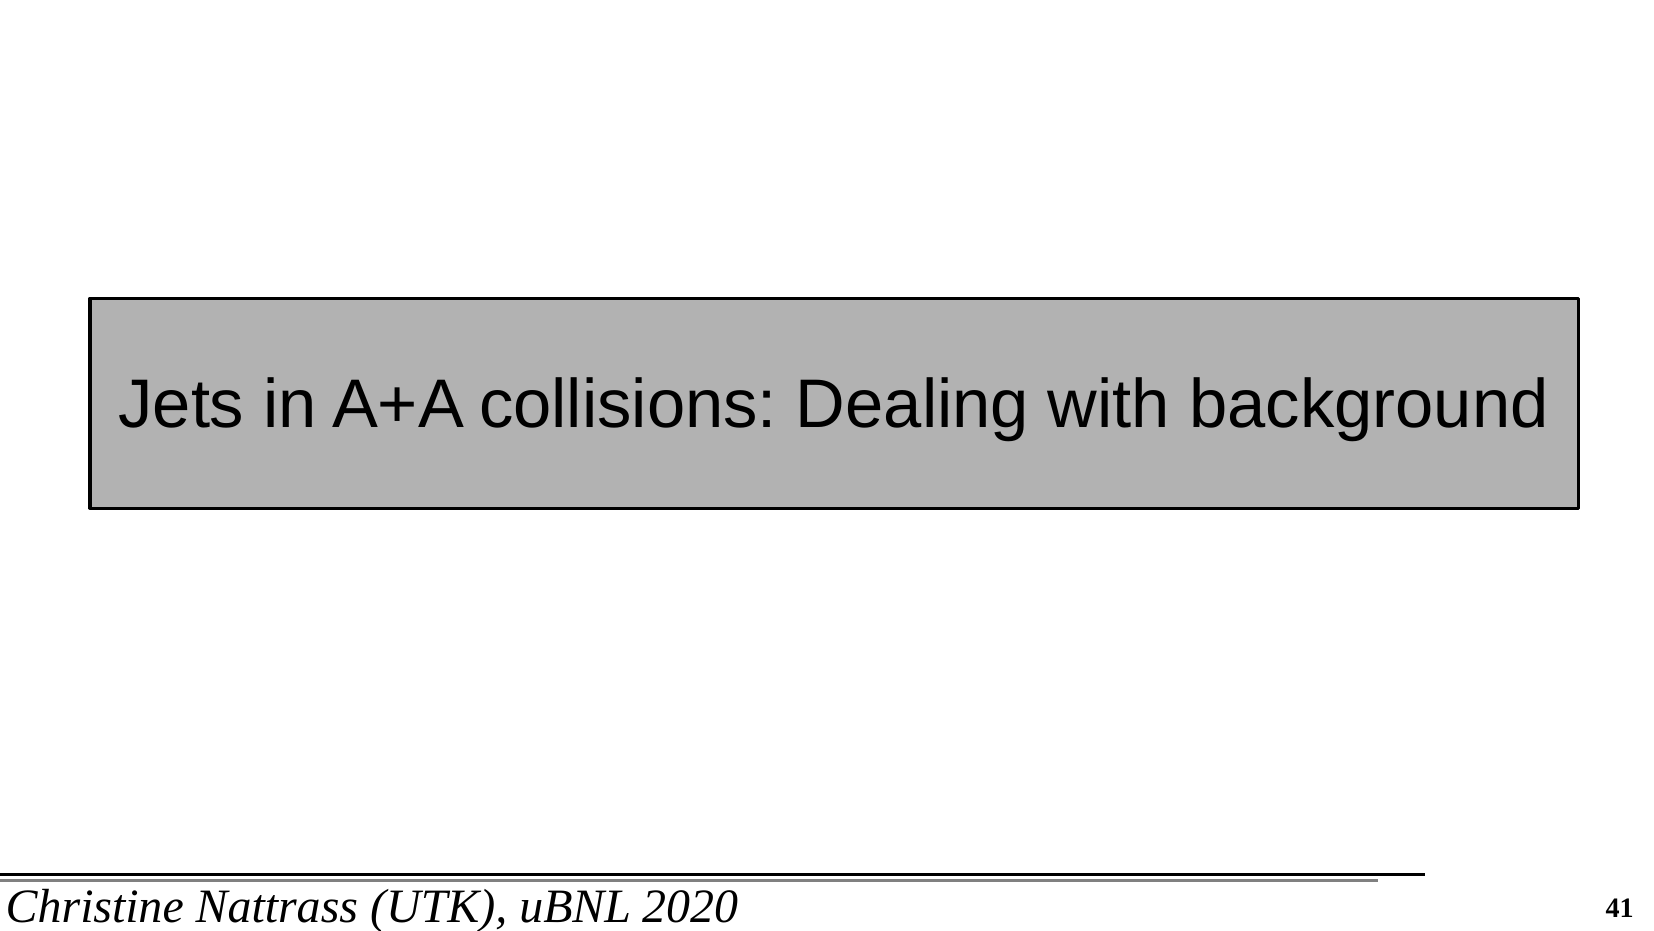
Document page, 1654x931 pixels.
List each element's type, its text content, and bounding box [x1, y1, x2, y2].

title Jets in A+A collisions: Dealing with background [90, 298, 1579, 509]
